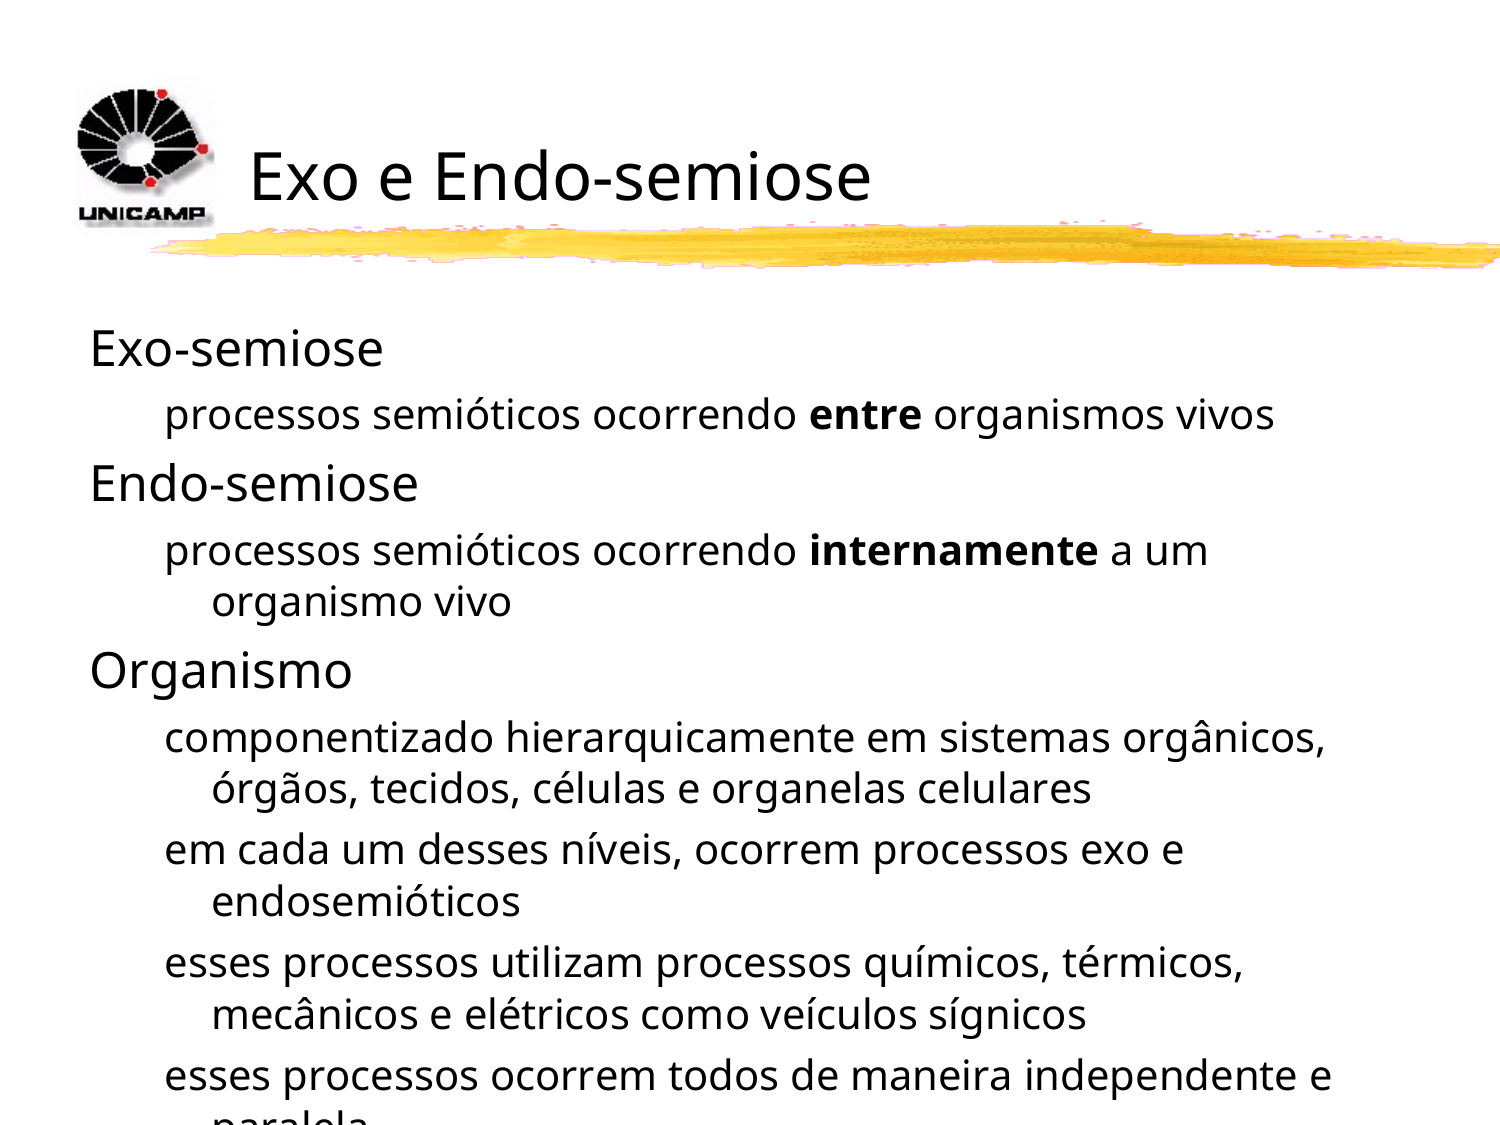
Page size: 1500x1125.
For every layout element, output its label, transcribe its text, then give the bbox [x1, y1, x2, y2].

list Exo-semiose processos semióticos ocorrendo entre organismos vivos Endo-semiose processos semióticos ocorrendo internamente a um organismo vivo Organismo componentizado hierarquicamente em sistemas orgânicos, órgãos, tecidos, células e organelas celulares em cada um desses níveis, ocorrem processos exo e endosemióticos esses processos utilizam processos químicos, térmicos, mecânicos e elétricos como veículos sígnicos esses processos ocorrem todos de maneira independente e paralela [74, 309, 1417, 1069]
picture [75, 74, 1500, 279]
title Exo e Endo-semiose [233, 37, 1434, 225]
